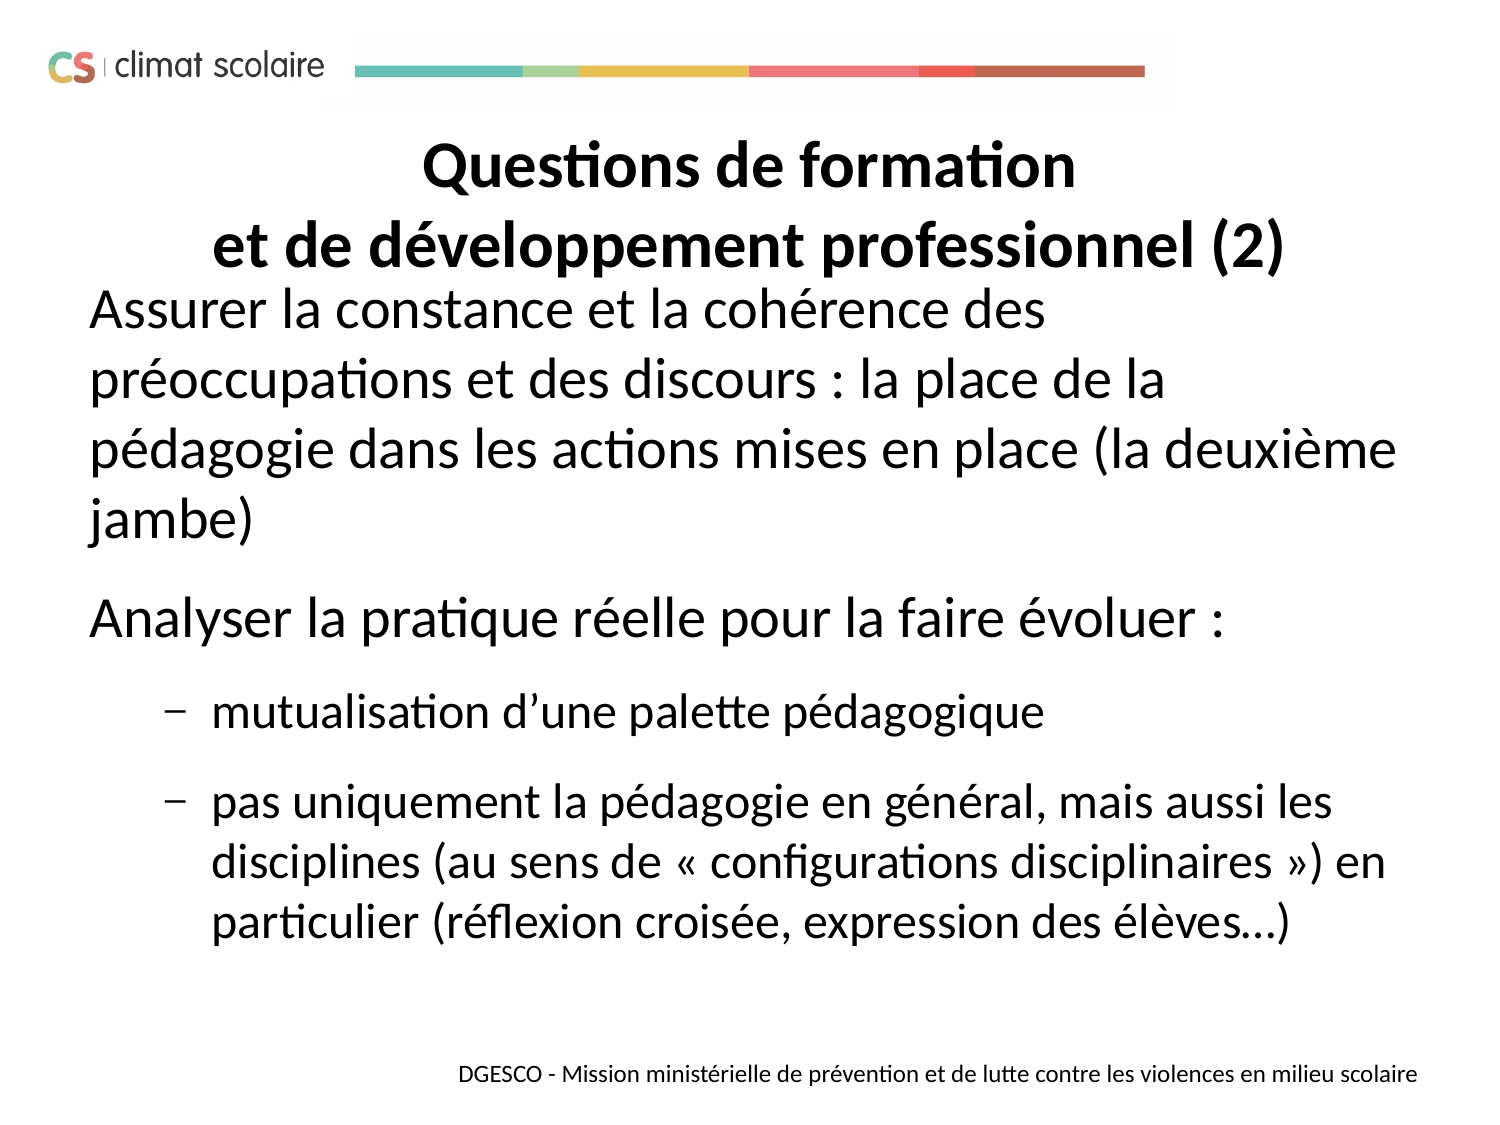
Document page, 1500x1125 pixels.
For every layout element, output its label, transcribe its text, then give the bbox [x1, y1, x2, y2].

list Assurer la constance et la cohérence des préoccupations et des discours : la place de la pédagogie dans les actions mises en place (la deuxième jambe) Analyser la pratique réelle pour la faire évoluer : mutualisation d’une palette pédagogique pas uniquement la pédagogie en général, mais aussi les disciplines (au sens de « configurations disciplinaires ») en particulier (réflexion croisée, expression des élèves…) [75, 262, 1425, 1005]
title Questions de formation et de développement professionnel (2) [75, 113, 1425, 233]
picture [26, 30, 1176, 112]
